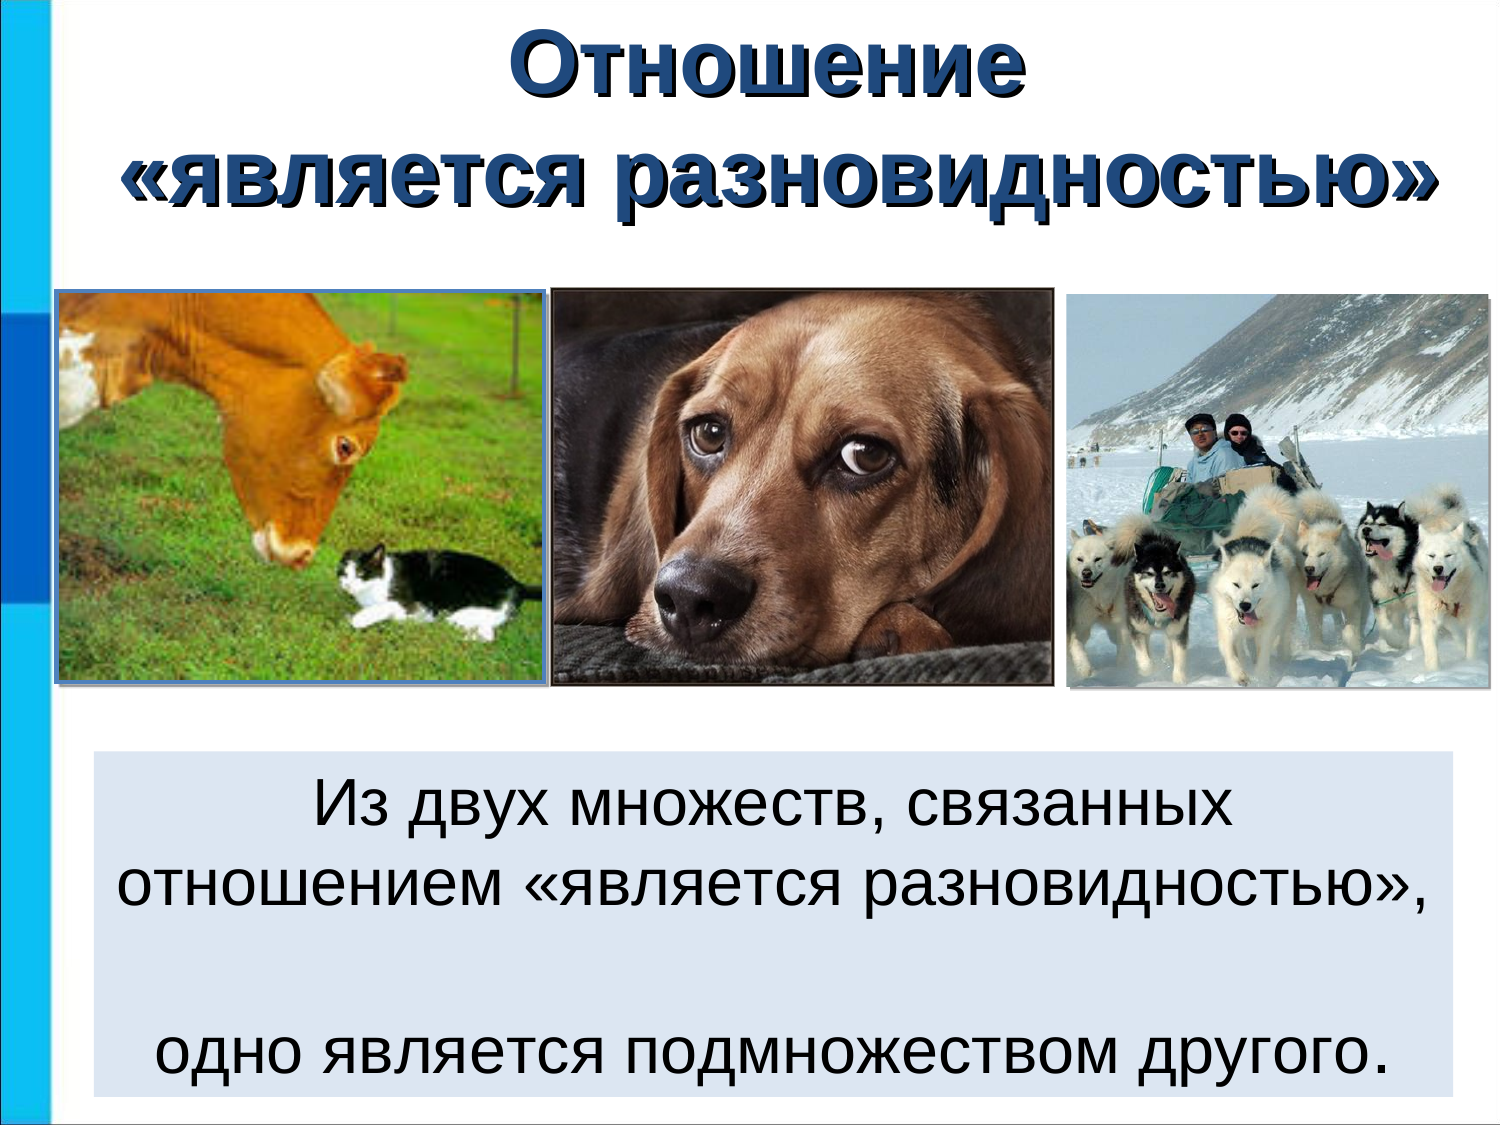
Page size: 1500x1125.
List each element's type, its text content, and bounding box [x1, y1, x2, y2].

text_box Из двух множеств, связанных отношением «является разновидностью», одно является подмножеством другого. [93, 751, 1454, 1097]
picture [0, 0, 1500, 1125]
title Отношение «является разновидностью» [82, 11, 1477, 213]
